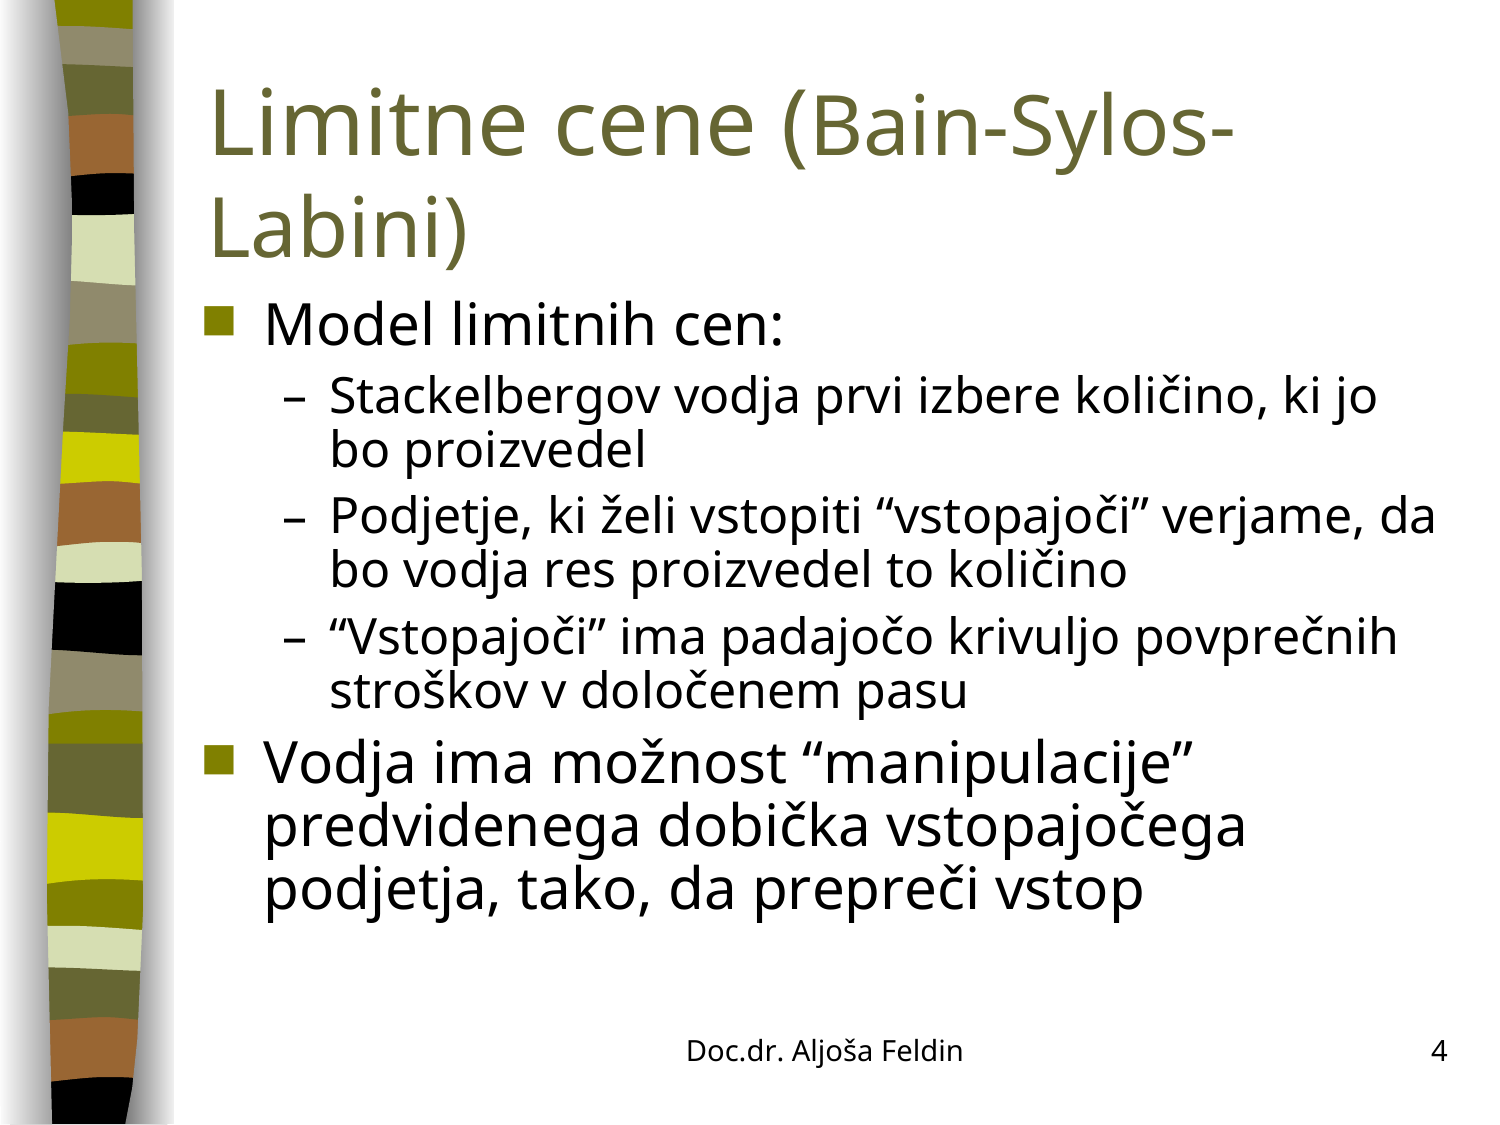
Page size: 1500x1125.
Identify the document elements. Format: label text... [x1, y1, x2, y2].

text_box <number> [1149, 1025, 1463, 1101]
list Model limitnih cen: Stackelbergov vodja prvi izbere količino, ki jo bo proizvedel Podjetje, ki želi vstopiti “vstopajoči” verjame, da bo vodja res proizvedel to količino “Vstopajoči” ima padajočo krivuljo povprečnih stroškov v določenem pasu Vodja ima možnost “manipulacije” predvidenega dobička vstopajočega podjetja, tako, da prepreči vstop [192, 287, 1468, 963]
title Limitne cene (Bain-Sylos-Labini) [192, 74, 1468, 263]
text_box Doc.dr. Aljoša Feldin [587, 1025, 1063, 1101]
